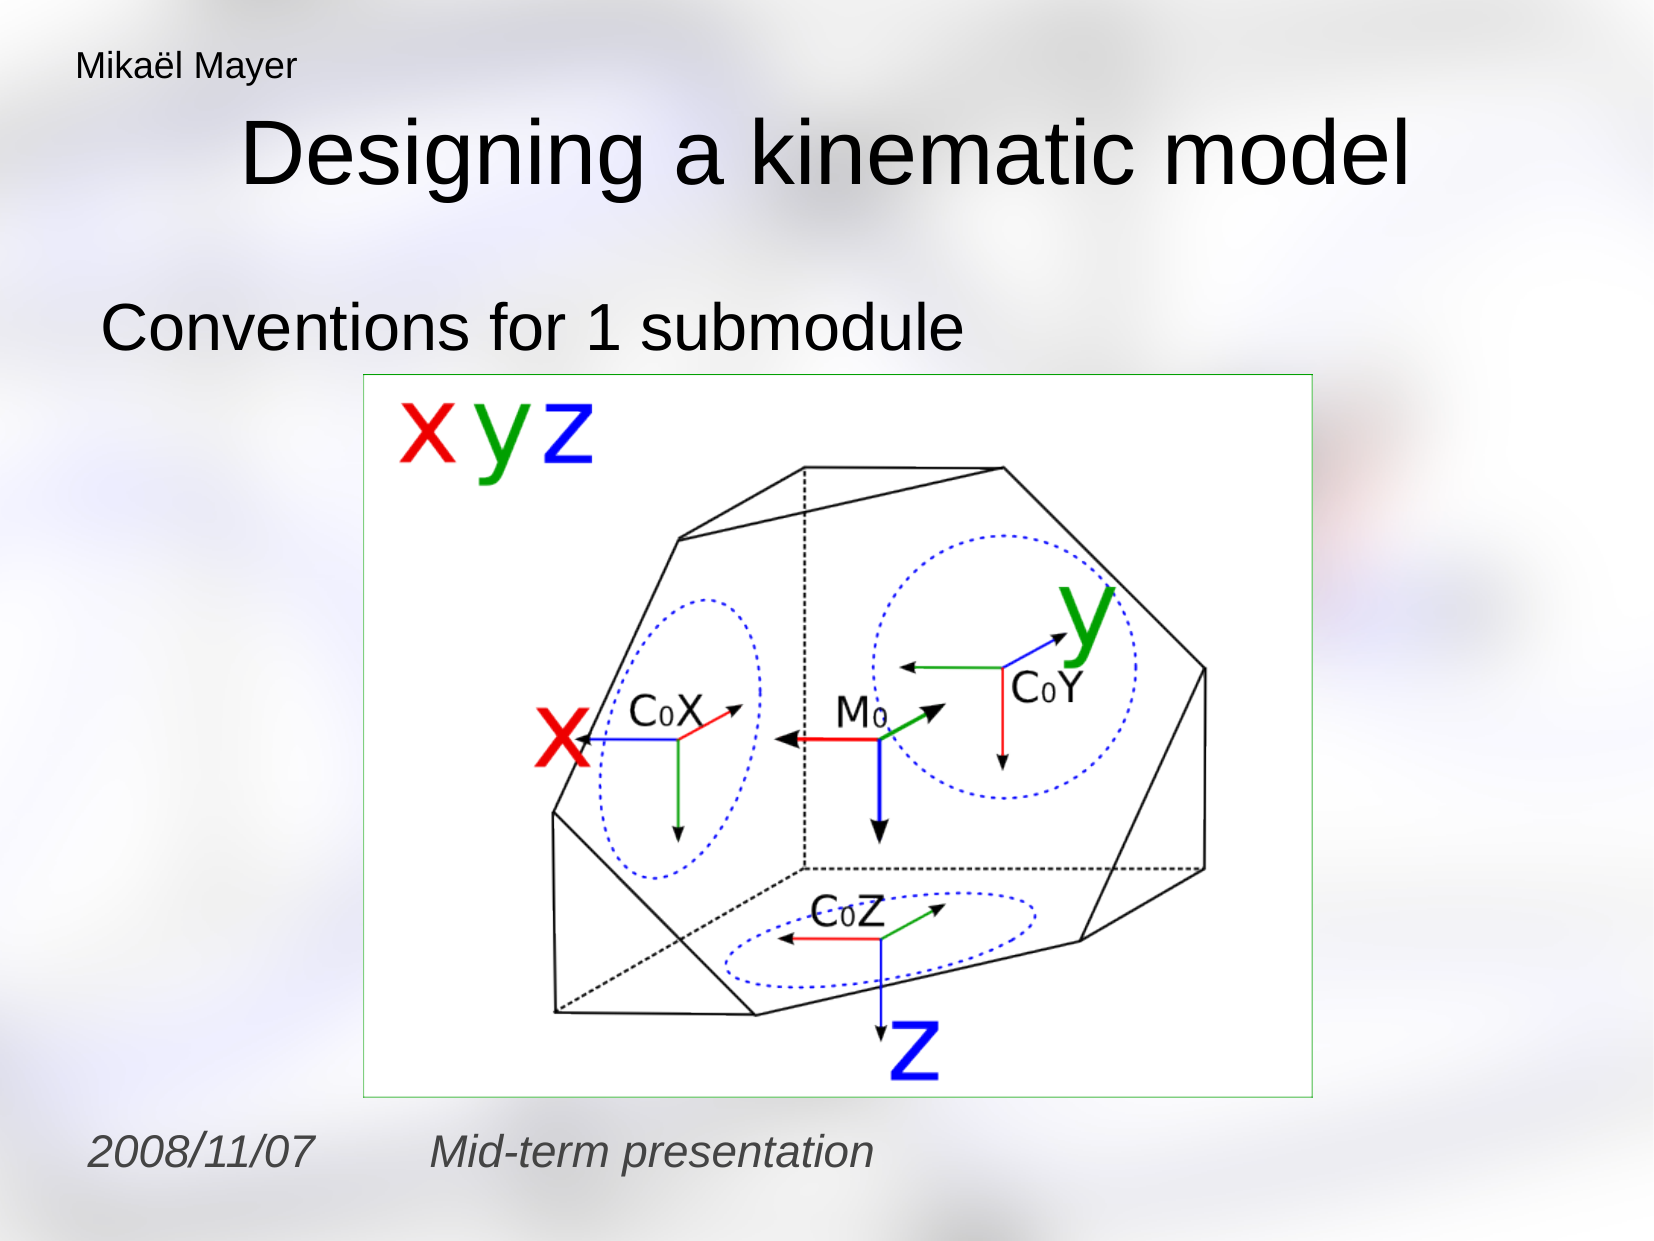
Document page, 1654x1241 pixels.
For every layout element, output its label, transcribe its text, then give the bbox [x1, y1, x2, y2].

title Designing a kinematic model [82, 49, 1571, 257]
text_box 2008/11/07 Mid-term presentation [50, 1124, 913, 1178]
picture [0, 0, 1654, 1241]
list Conventions for 1 submodule [82, 290, 1088, 376]
text_box Mikaël Mayer [60, 37, 376, 113]
